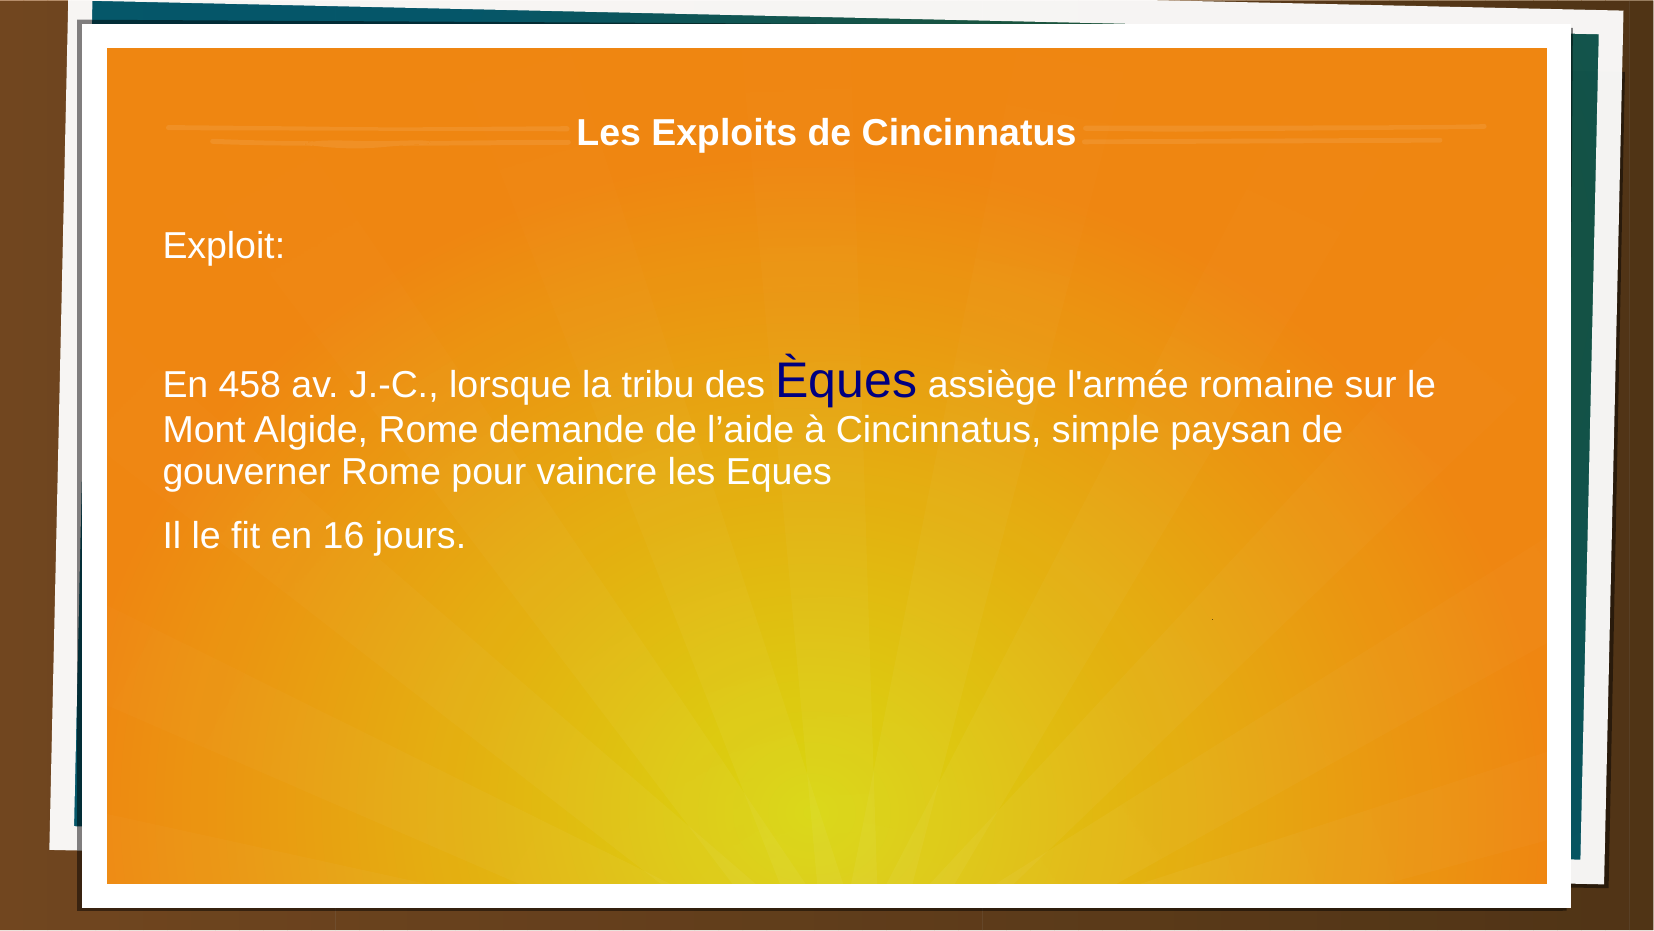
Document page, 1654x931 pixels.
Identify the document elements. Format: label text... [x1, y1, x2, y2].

title Les Exploits de Cincinnatus [566, 59, 1087, 207]
list Exploit: En 458 av. J.-C., lorsque la tribu des Èques assiège l'armée romaine sur le Mont Algide, Rome demande de l’aide à Cincinnatus, simple paysan de gouverner Rome pour vaincre les Eques Il le fit en 16 jours. [162, 224, 1492, 815]
